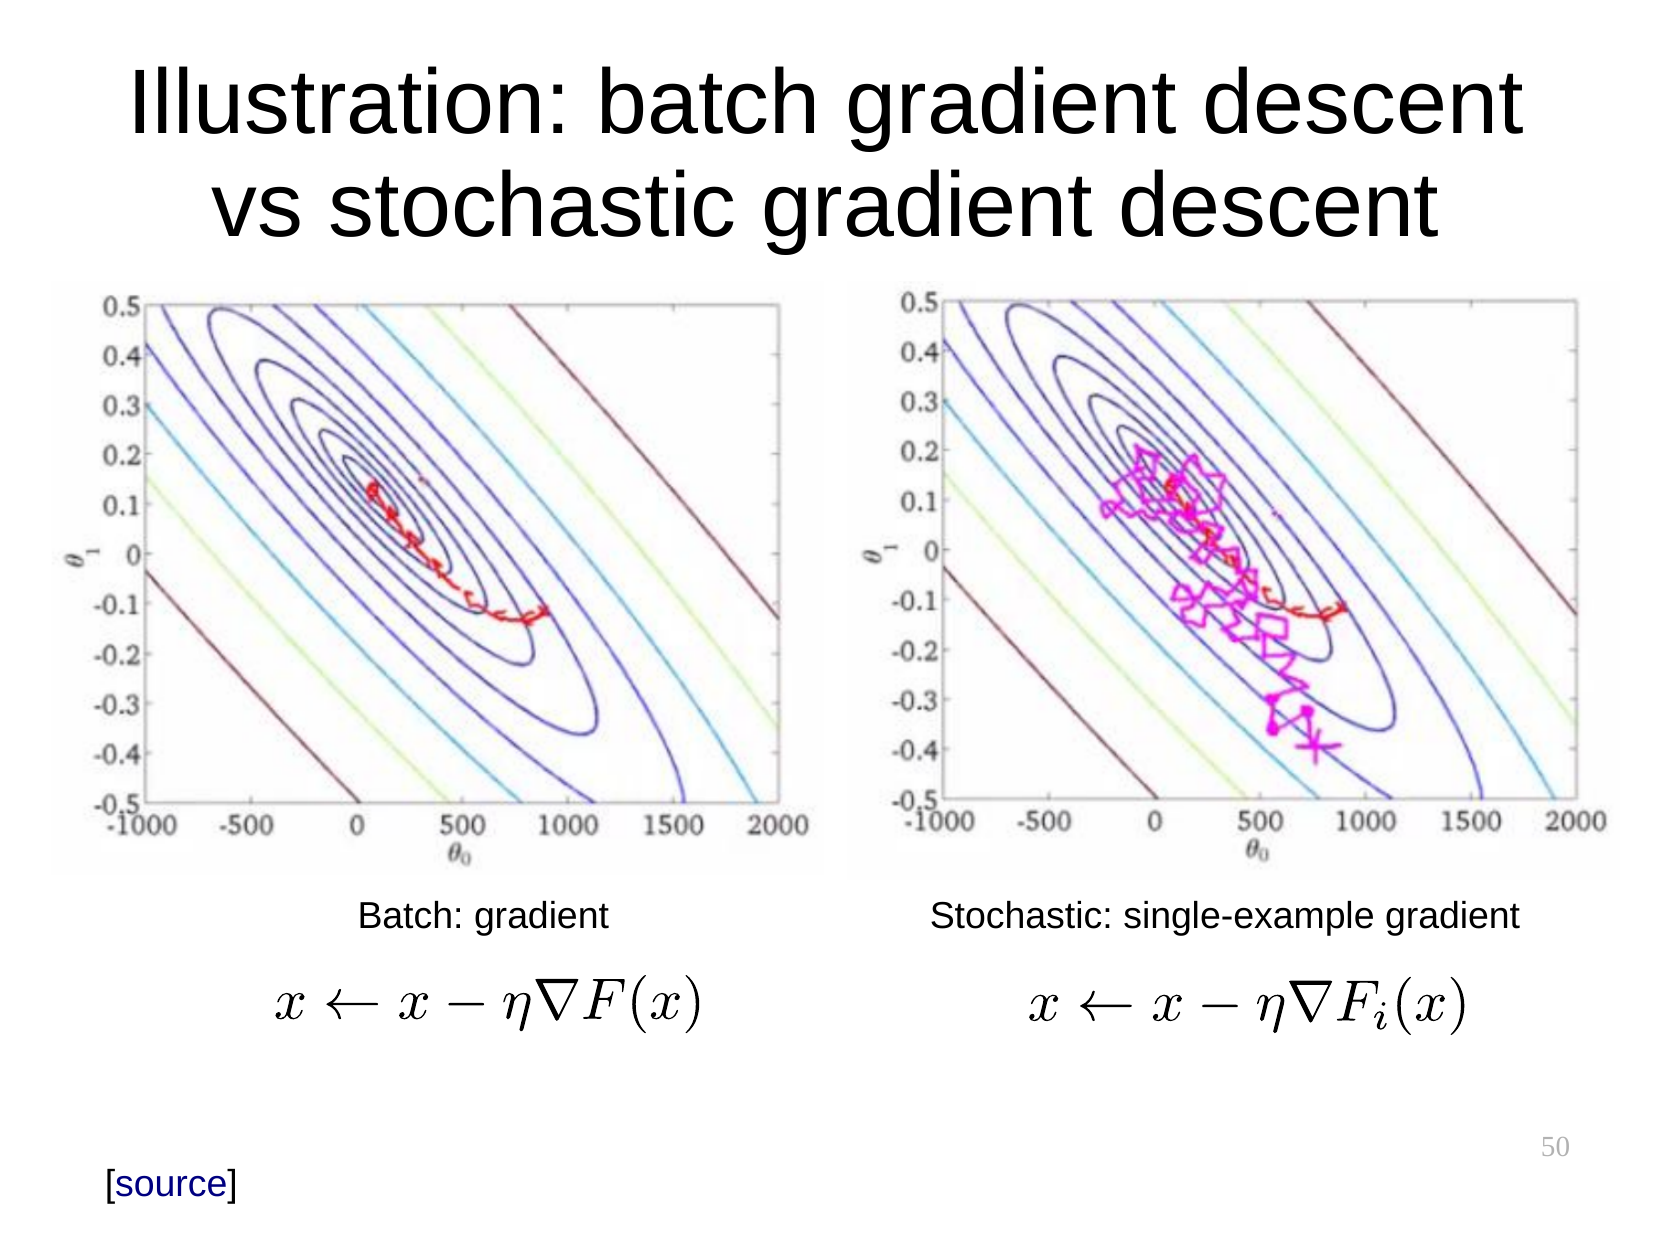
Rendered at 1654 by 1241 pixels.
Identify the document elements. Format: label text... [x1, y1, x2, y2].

text_box [source] [90, 1155, 481, 1212]
text_box [273, 975, 706, 1034]
text_box [1027, 976, 1471, 1036]
title Illustration: batch gradient descent vs stochastic gradient descent [82, 49, 1571, 257]
text_box Stochastic: single-example gradient [915, 887, 1591, 990]
text_box Batch: gradient [342, 887, 625, 975]
picture [0, 281, 1653, 899]
